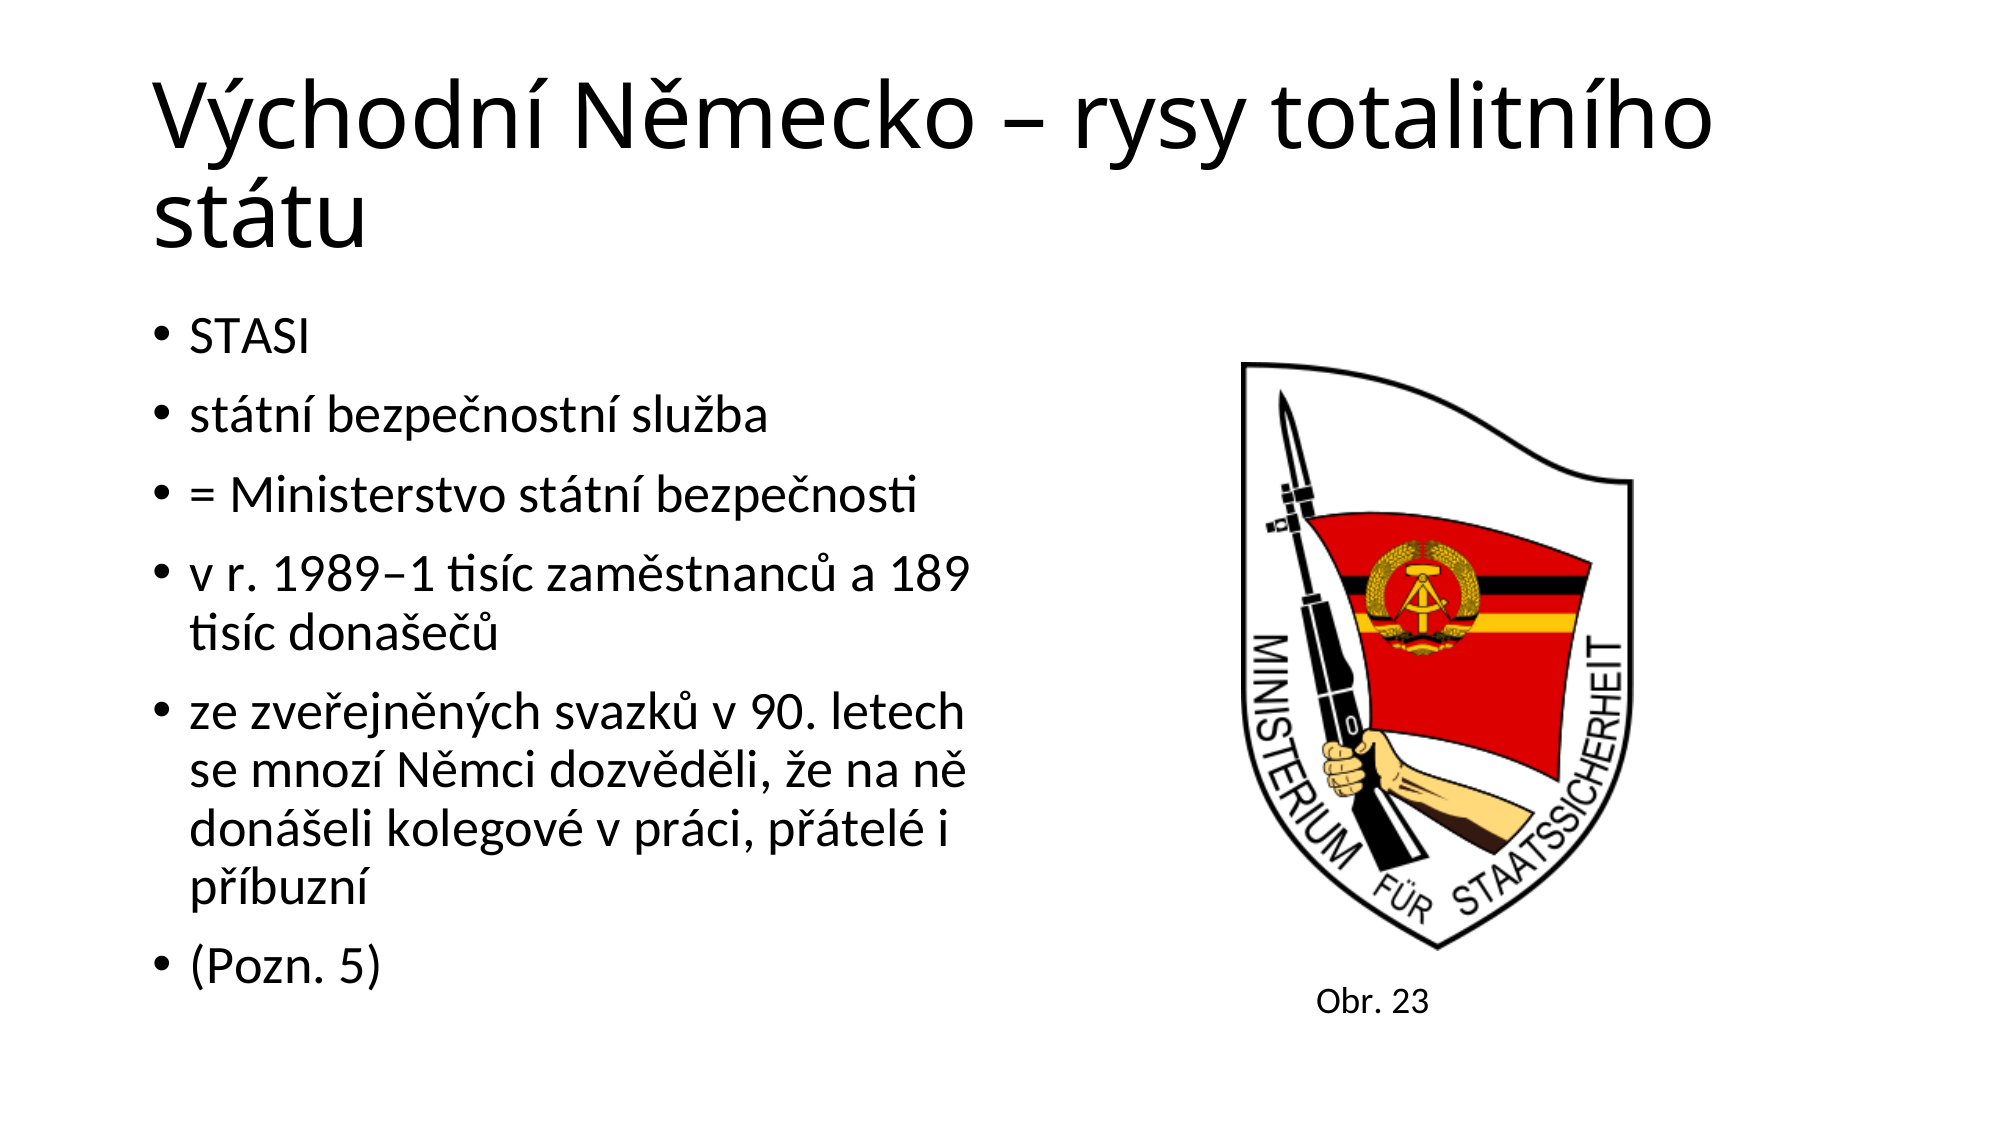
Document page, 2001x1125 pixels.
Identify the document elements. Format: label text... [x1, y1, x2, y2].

title Východní Německo – rysy totalitního státu [137, 59, 1863, 278]
text_box Obr. 23 [1301, 968, 1445, 1029]
list STASI státní bezpečnostní služba = Ministerstvo státní bezpečnosti v r. 1989–1 tisíc zaměstnanců a 189 tisíc donašečů ze zveřejněných svazků v 90. letech se mnozí Němci dozvěděli, že na ně donášeli kolegové v práci, přátelé i příbuzní (Pozn. 5) [137, 299, 988, 1014]
text_box [1241, 362, 1634, 951]
